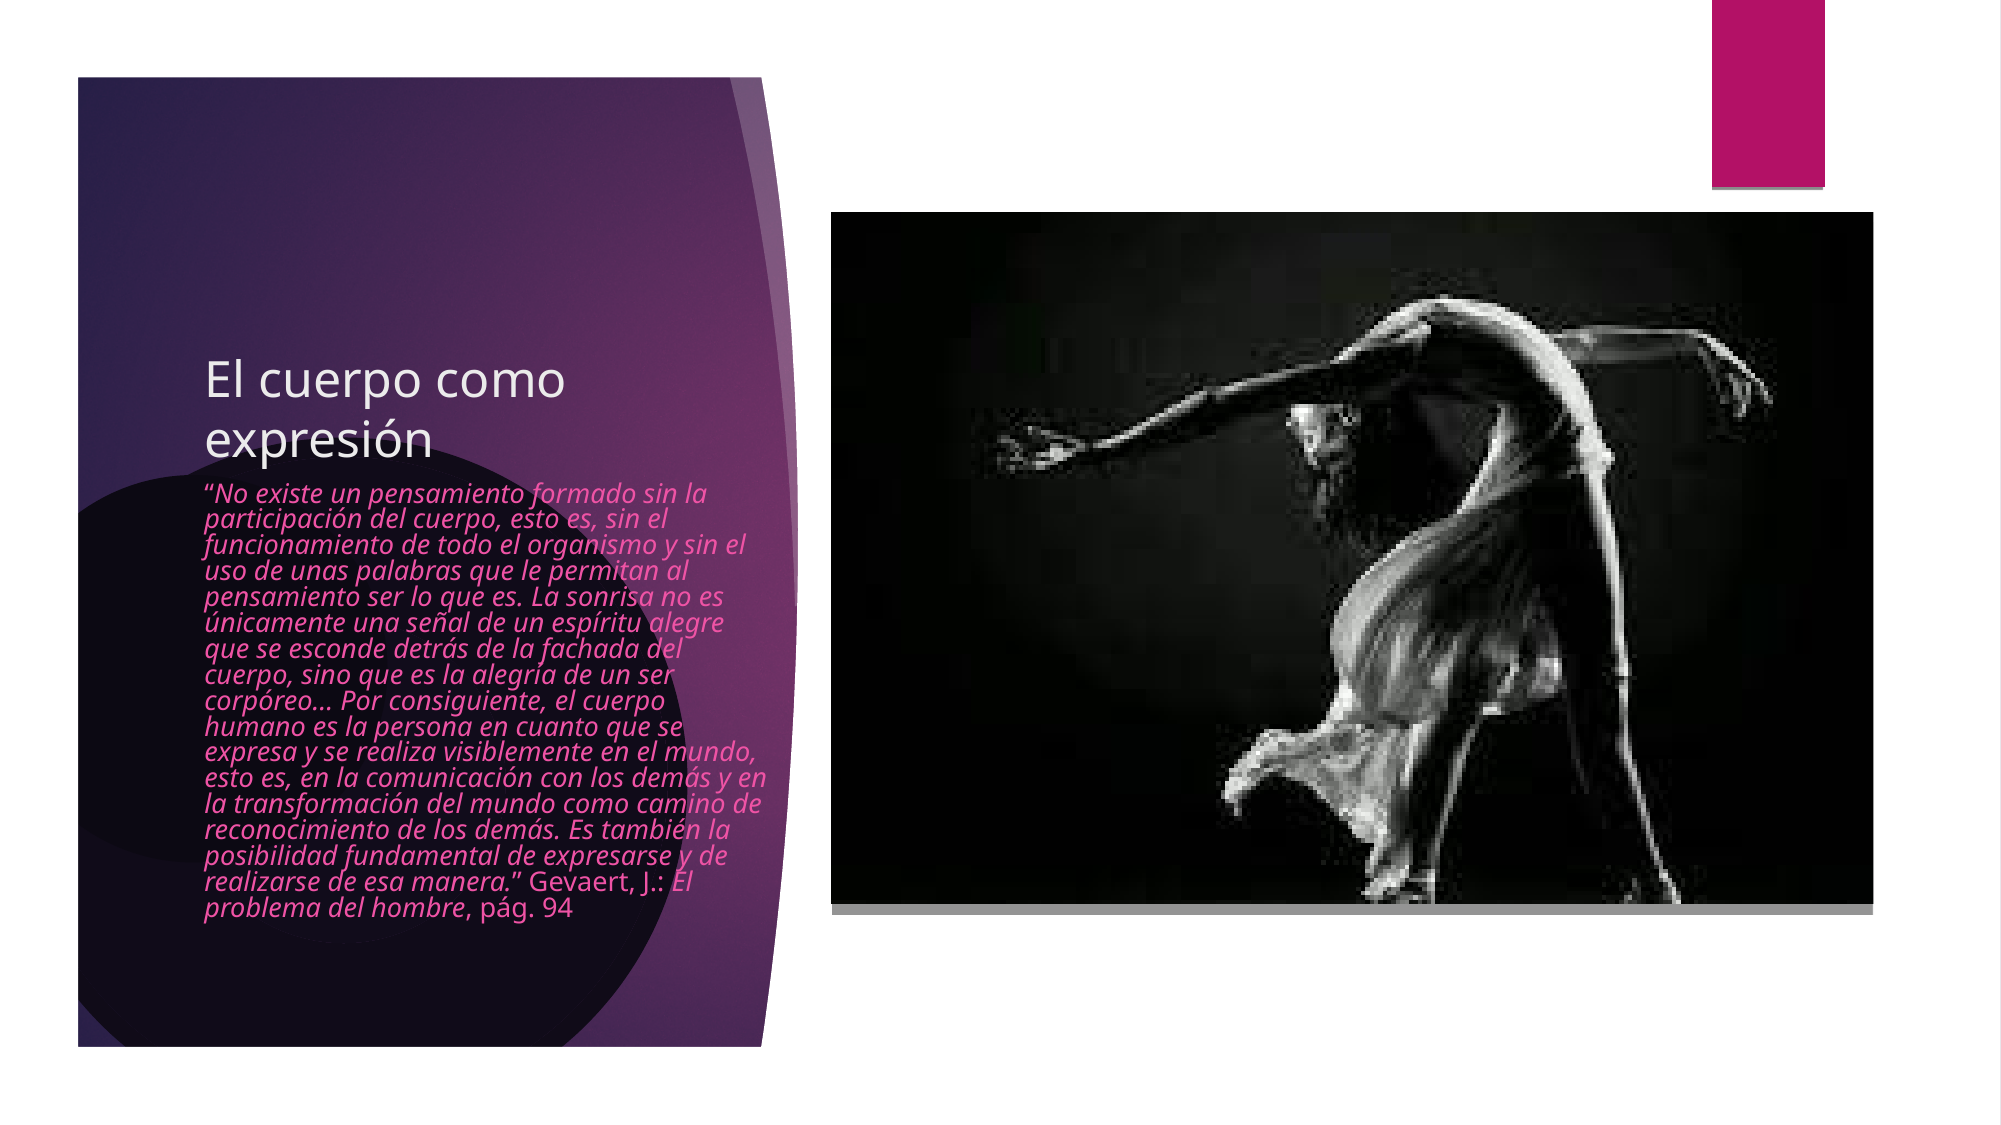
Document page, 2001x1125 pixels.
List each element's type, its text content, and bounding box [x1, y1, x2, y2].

title El cuerpo como expresión [189, 212, 648, 474]
picture [831, 212, 1874, 904]
list “No existe un pensamiento formado sin la participación del cuerpo, esto es, sin el funcionamiento de todo el organismo y sin el uso de unas palabras que le permitan al pensamiento ser lo que es. La sonrisa no es únicamente una señal de un espíritu alegre que se esconde detrás de la fachada del cuerpo, sino que es la alegría de un ser corpóreo… Por consiguiente, el cuerpo humano es la persona en cuanto que se expresa y se realiza visiblemente en el mundo, esto es, en la comunicación con los demás y en la transformación del mundo como camino de reconocimiento de los demás. Es también la posibilidad fundamental de expresarse y de realizarse de esa manera.” Gevaert, J.: El problema del hombre, pág. 94 [189, 474, 783, 989]
